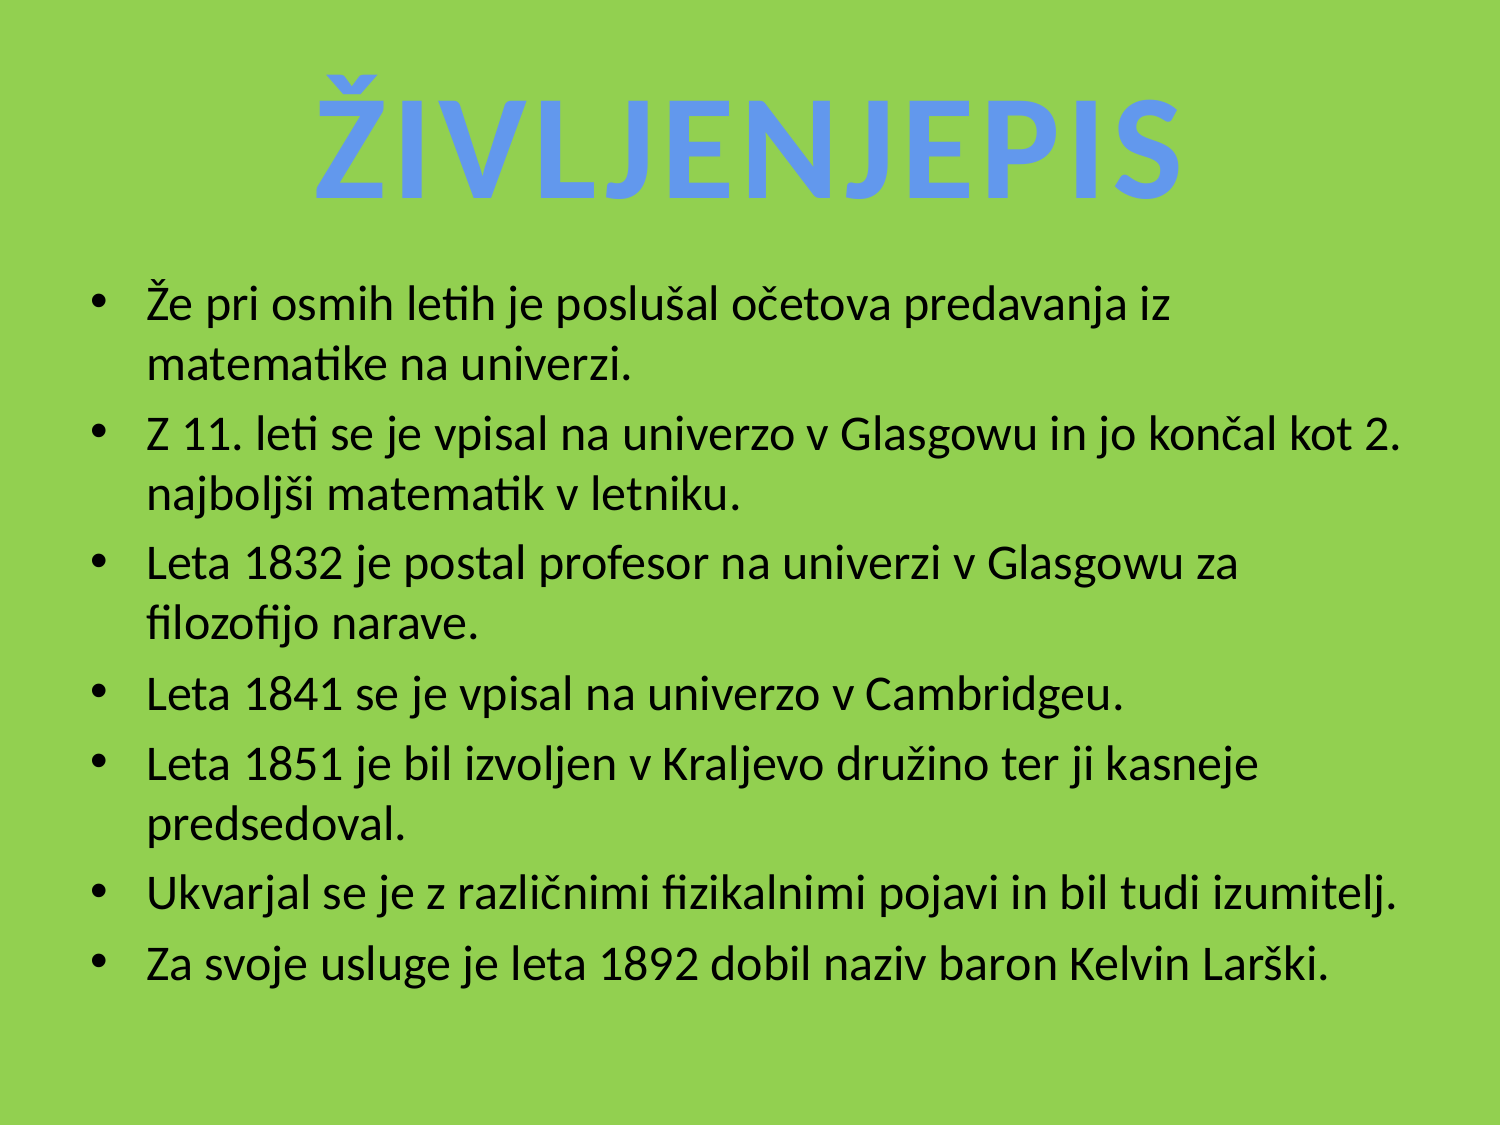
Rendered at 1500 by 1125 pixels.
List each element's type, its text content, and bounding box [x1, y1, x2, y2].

list Že pri osmih letih je poslušal očetova predavanja iz matematike na univerzi. Z 11. leti se je vpisal na univerzo v Glasgowu in jo končal kot 2. najboljši matematik v letniku. Leta 1832 je postal profesor na univerzi v Glasgowu za filozofijo narave. Leta 1841 se je vpisal na univerzo v Cambridgeu. Leta 1851 je bil izvoljen v Kraljevo družino ter ji kasneje predsedoval. Ukvarjal se je z različnimi fizikalnimi pojavi in bil tudi izumitelj. Za svoje usluge je leta 1892 dobil naziv baron Kelvin Larški. [75, 262, 1425, 1067]
title ŽIVLJENJEPIS [75, 45, 1425, 233]
